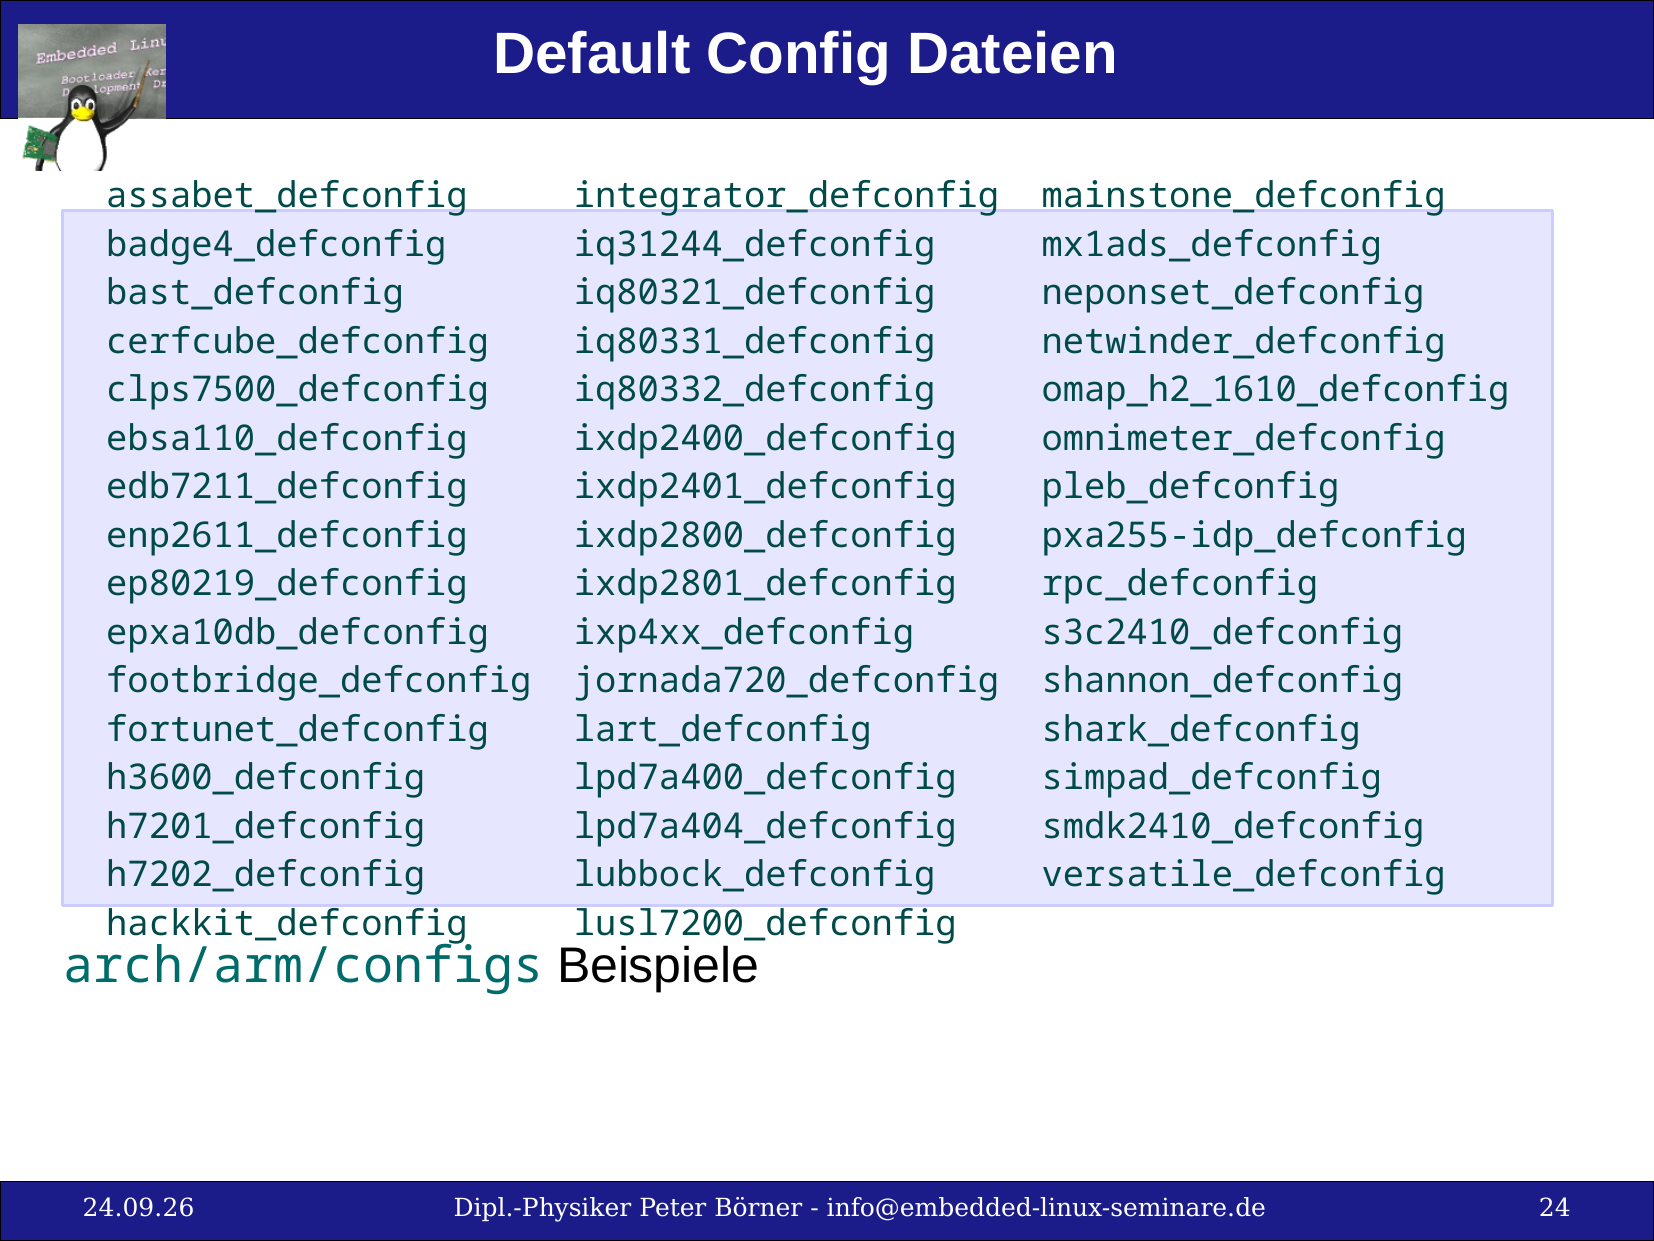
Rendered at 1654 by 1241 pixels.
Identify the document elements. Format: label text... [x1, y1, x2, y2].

list arch/arm/configs Beispiele [45, 929, 1458, 1003]
picture [18, 24, 166, 171]
title Default Config Dateien [60, 0, 1551, 107]
text_box assabet_defconfig integrator_defconfig mainstone_defconfig badge4_defconfig iq31244_defconfig mx1ads_defconfig bast_defconfig iq80321_defconfig neponset_defconfig cerfcube_defconfig iq80331_defconfig netwinder_defconfig clps7500_defconfig iq80332_defconfig omap_h2_1610_defconfig ebsa110_defconfig ixdp2400_defconfig omnimeter_defconfig edb7211_defconfig ixdp2401_defconfig pleb_defconfig enp2611_defconfig ixdp2800_defconfig pxa255-idp_defconfig ep80219_defconfig ixdp2801_defconfig rpc_defconfig epxa10db_defconfig ixp4xx_defconfig s3c2410_defconfig footbridge_defconfig jornada720_defconfig shannon_defconfig fortunet_defconfig lart_defconfig shark_defconfig h3600_defconfig lpd7a400_defconfig simpad_defconfig h7201_defconfig lpd7a404_defconfig smdk2410_defconfig h7202_defconfig lubbock_defconfig versatile_defconfig hackkit_defconfig lusl7200_defconfig [62, 210, 1553, 906]
